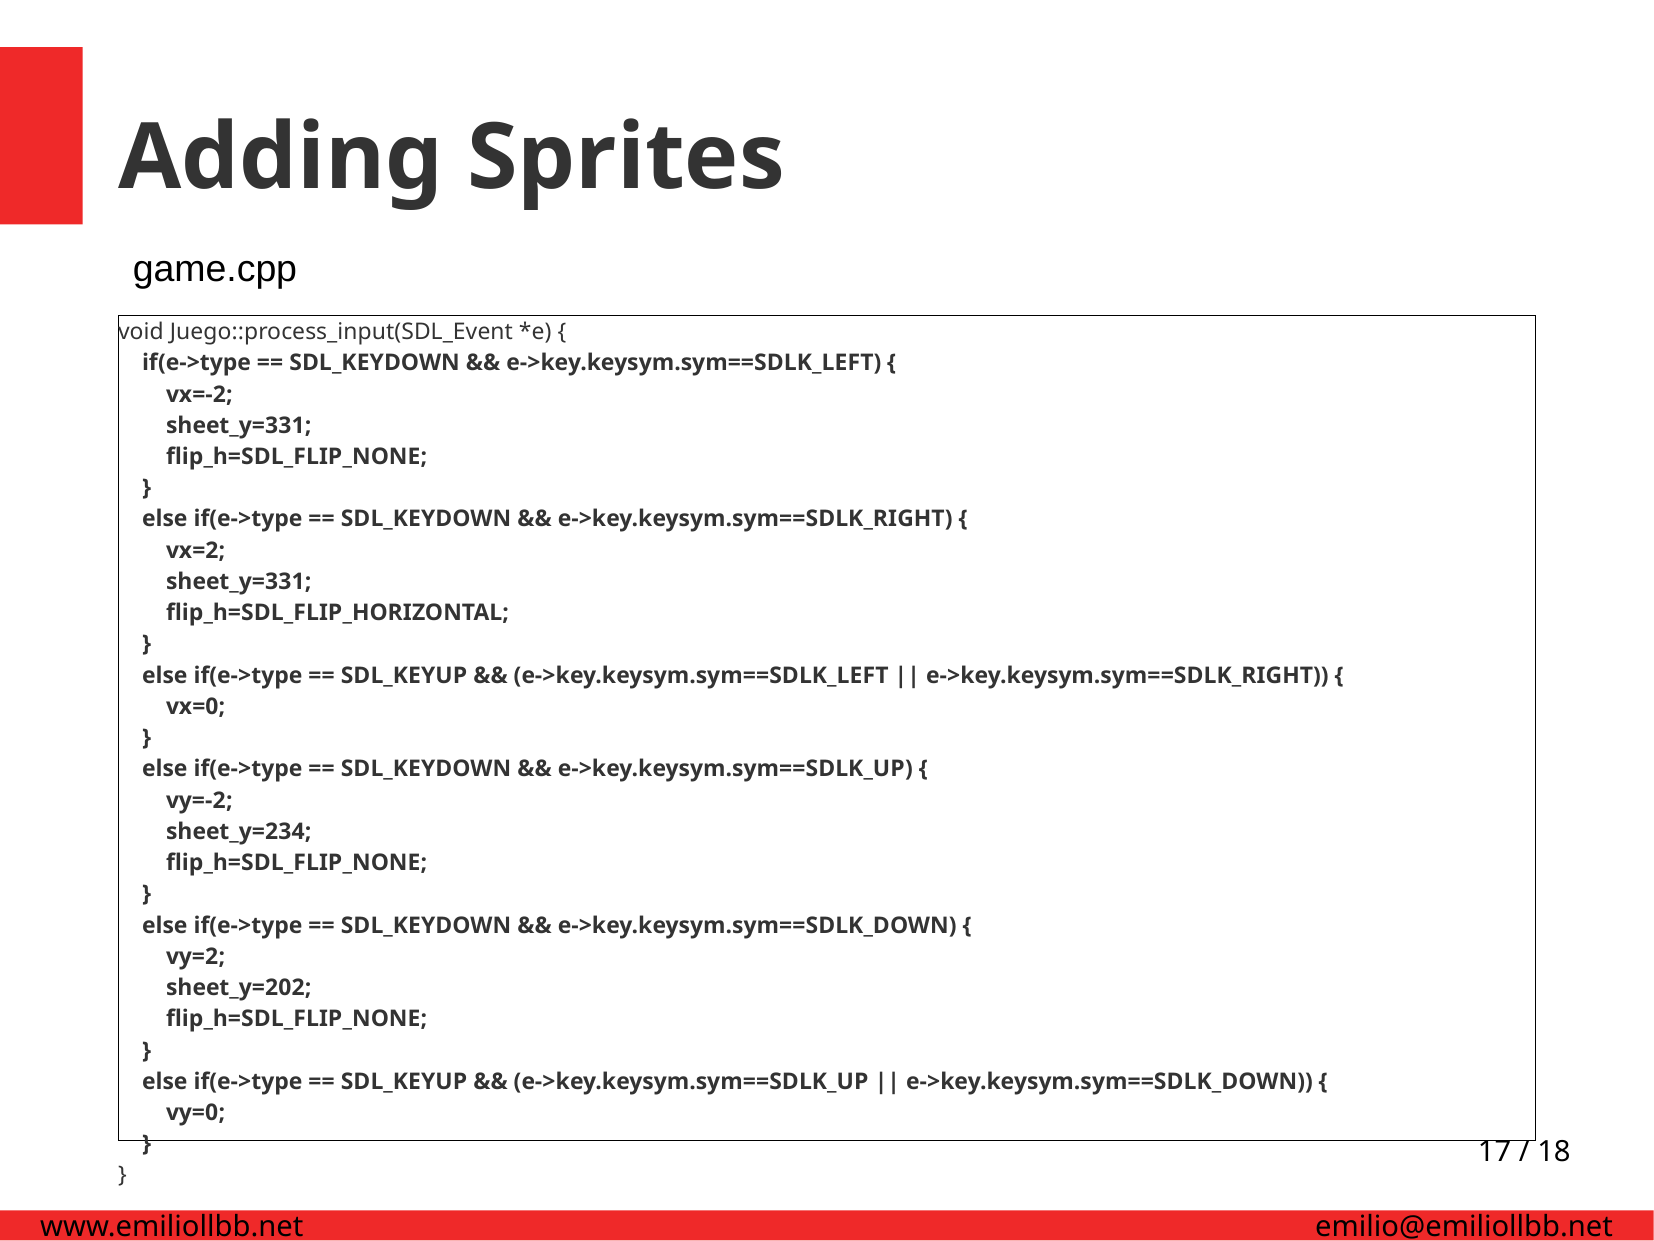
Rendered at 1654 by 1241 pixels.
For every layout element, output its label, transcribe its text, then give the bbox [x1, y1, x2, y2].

title Adding Sprites [118, 49, 1571, 257]
list void Juego::process_input(SDL_Event *e) { if(e->type == SDL_KEYDOWN && e->key.keysym.sym==SDLK_LEFT) { vx=-2; sheet_y=331; flip_h=SDL_FLIP_NONE; } else if(e->type == SDL_KEYDOWN && e->key.keysym.sym==SDLK_RIGHT) { vx=2; sheet_y=331; flip_h=SDL_FLIP_HORIZONTAL; } else if(e->type == SDL_KEYUP && (e->key.keysym.sym==SDLK_LEFT || e->key.keysym.sym==SDLK_RIGHT)) { vx=0; } else if(e->type == SDL_KEYDOWN && e->key.keysym.sym==SDLK_UP) { vy=-2; sheet_y=234; flip_h=SDL_FLIP_NONE; } else if(e->type == SDL_KEYDOWN && e->key.keysym.sym==SDLK_DOWN) { vy=2; sheet_y=202; flip_h=SDL_FLIP_NONE; } else if(e->type == SDL_KEYUP && (e->key.keysym.sym==SDLK_UP || e->key.keysym.sym==SDLK_DOWN)) { vy=0; } } [118, 315, 1536, 1141]
text_box game.cpp [118, 240, 571, 297]
